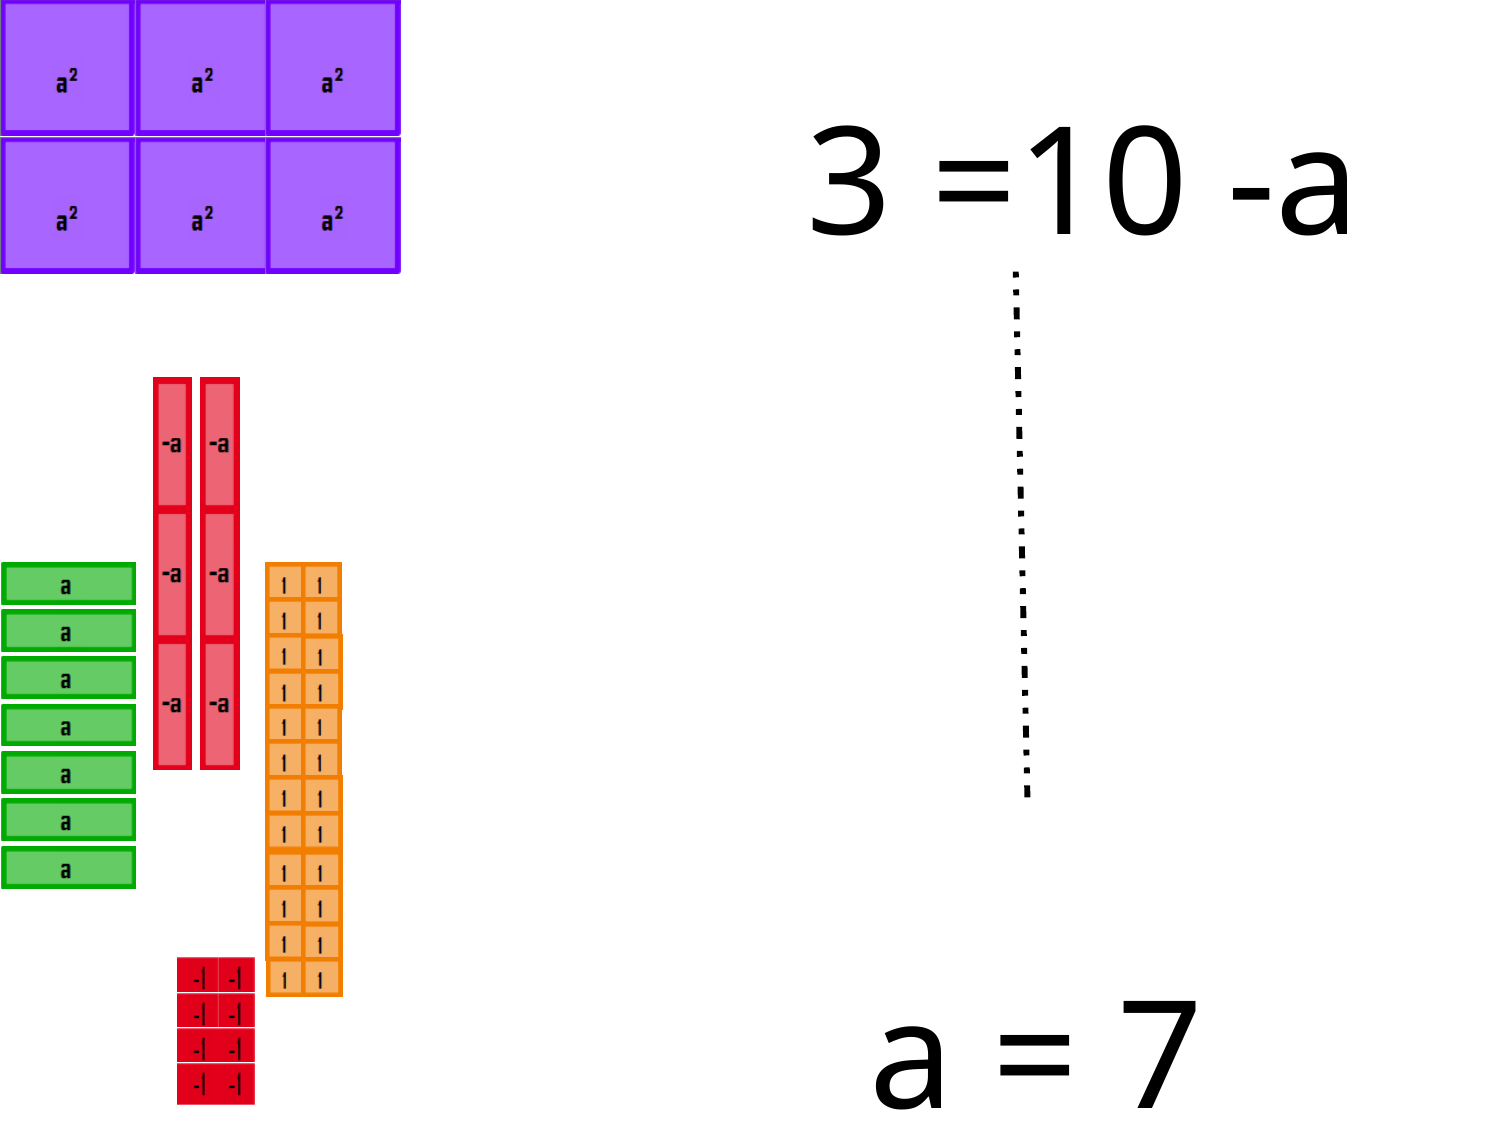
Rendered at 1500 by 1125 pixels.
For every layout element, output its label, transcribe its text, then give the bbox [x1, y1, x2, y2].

picture [153, 377, 192, 770]
picture [0, 798, 136, 841]
text_box a = 7 [854, 950, 1218, 1125]
picture [200, 377, 240, 770]
picture [0, 0, 401, 136]
text_box 3 =10 -a [791, 76, 1375, 272]
picture [0, 137, 401, 274]
picture [265, 562, 343, 998]
picture [0, 562, 136, 605]
picture [0, 751, 136, 794]
picture [177, 956, 255, 1106]
picture [0, 656, 136, 699]
picture [0, 846, 136, 889]
picture [0, 609, 136, 652]
picture [0, 704, 136, 747]
